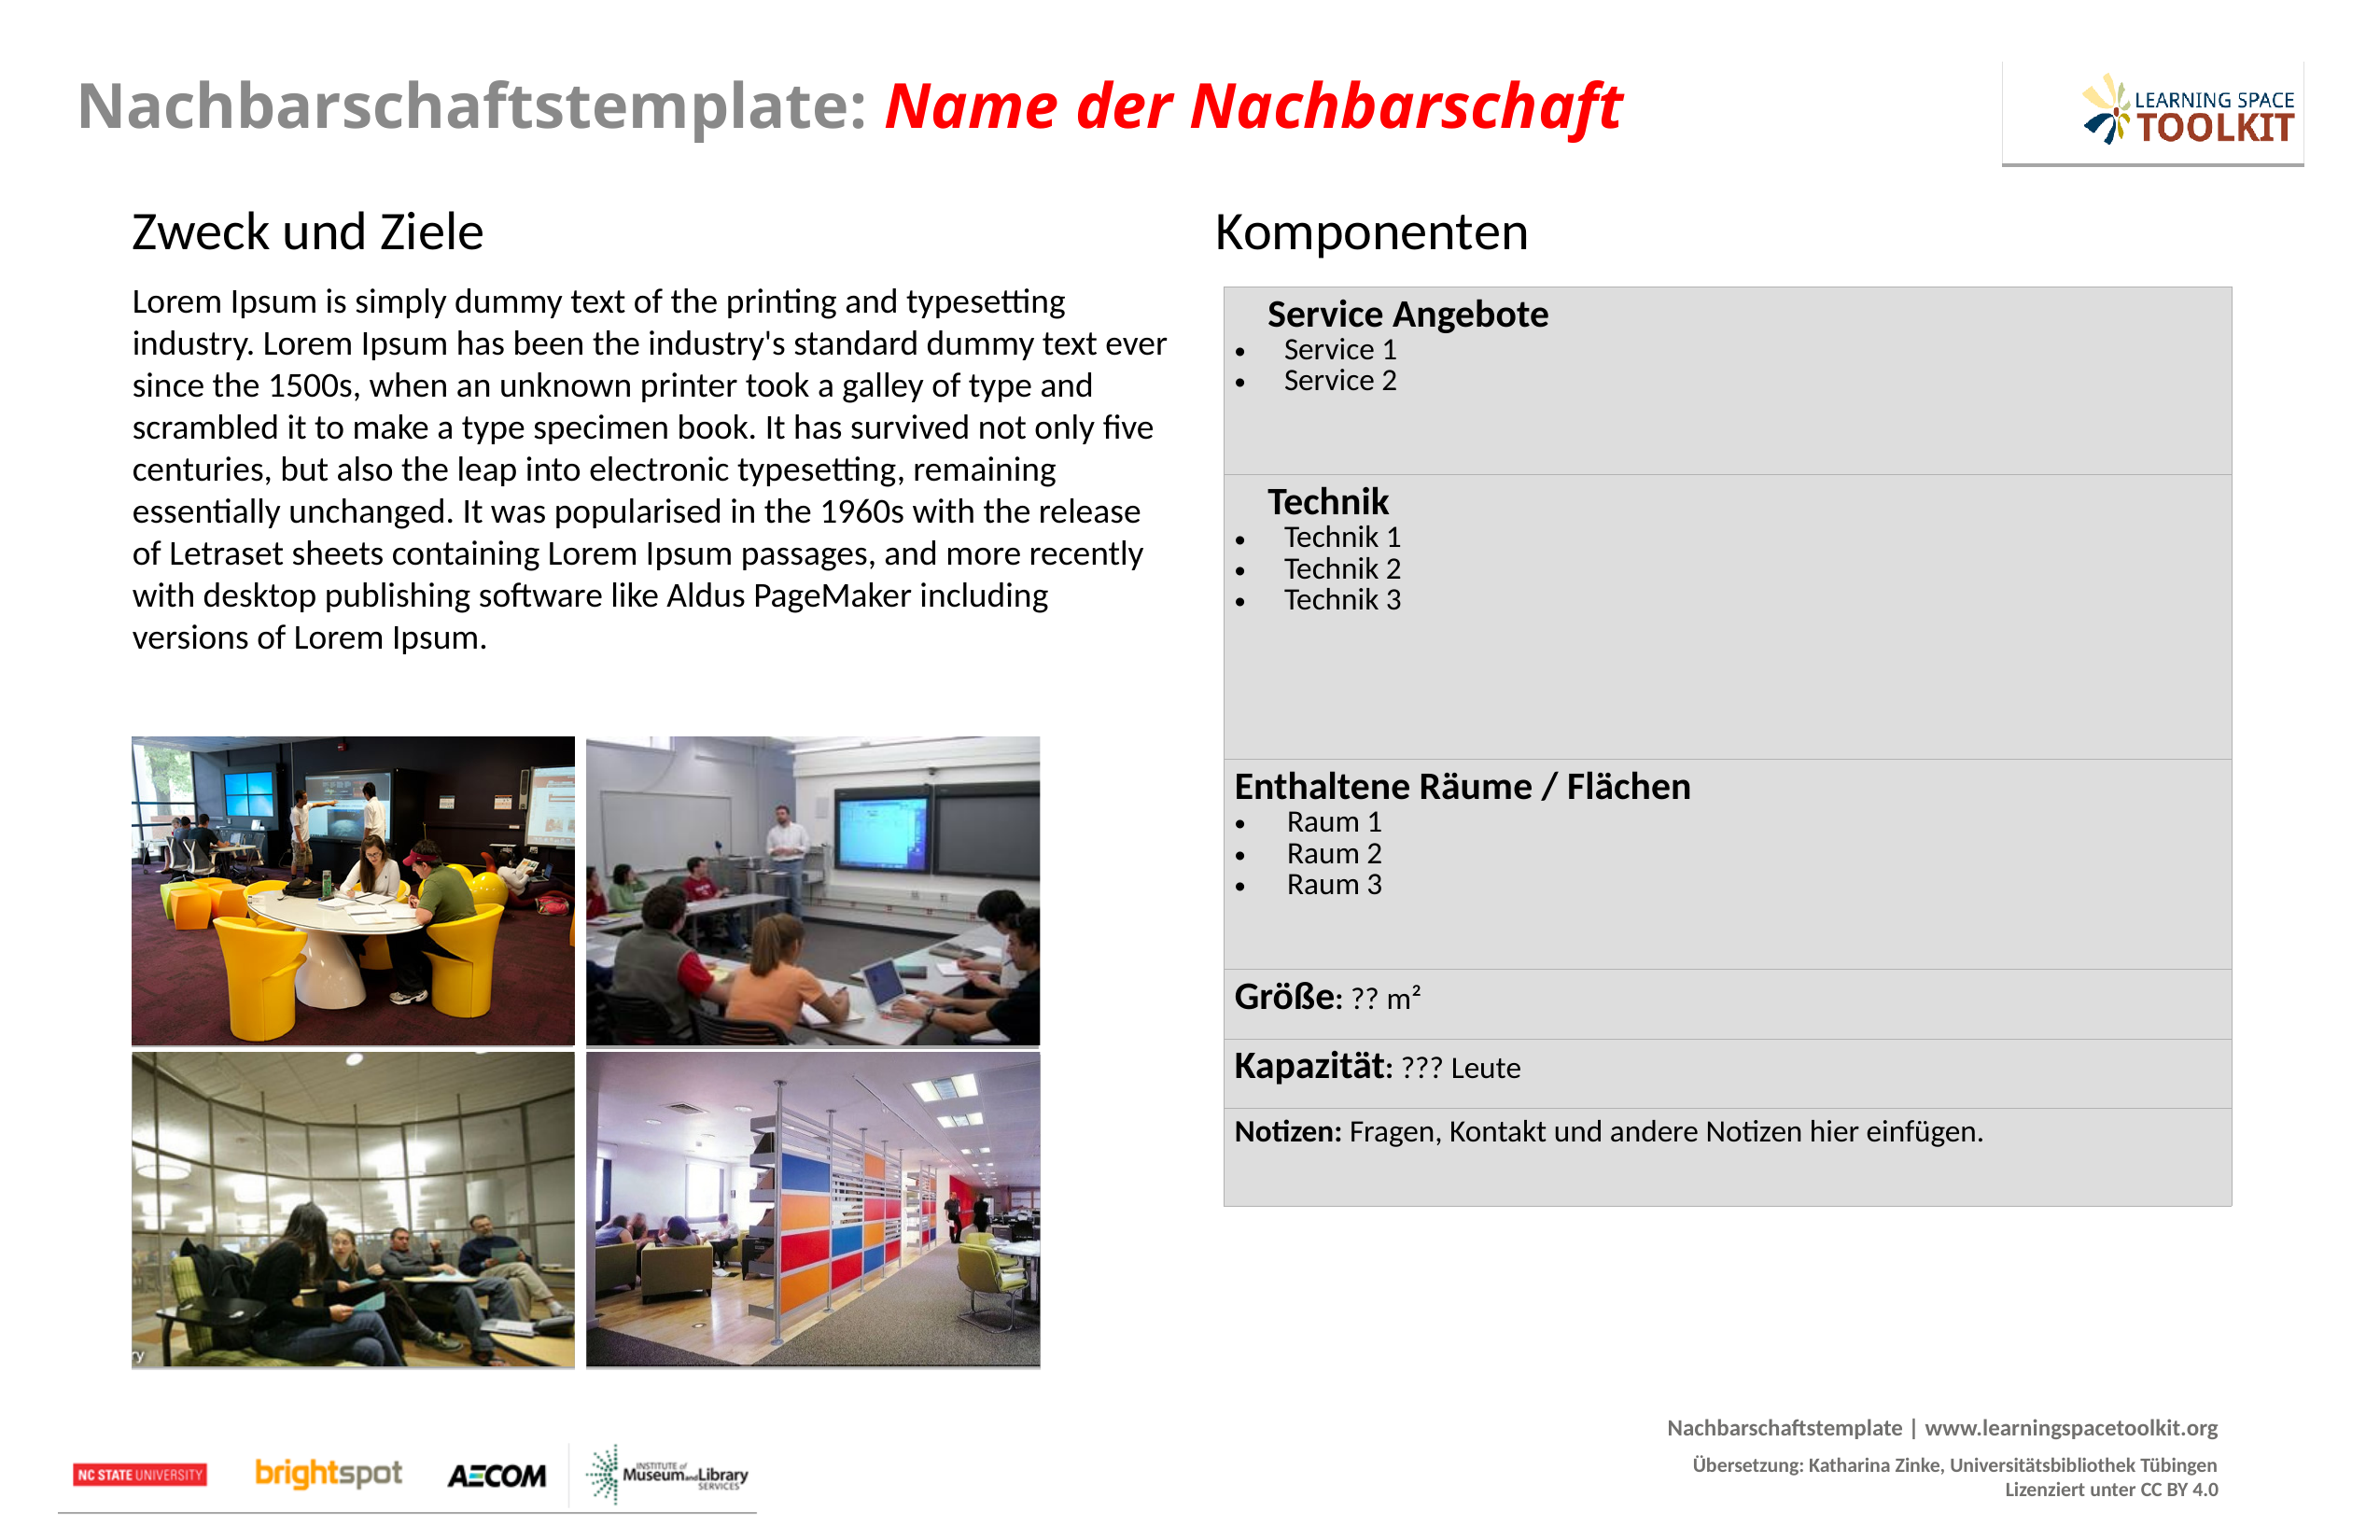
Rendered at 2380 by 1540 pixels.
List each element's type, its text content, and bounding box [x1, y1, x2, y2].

text_box Nachbarschaftstemplate: Name der Nachbarschaft [75, 65, 2302, 171]
table_cell Kapazität: ??? Leute [1225, 1040, 2232, 1108]
picture [586, 736, 1041, 1045]
table_cell Notizen: Fragen, Kontakt und andere Notizen hier einfügen. [1225, 1109, 2232, 1206]
table_cell Enthaltene Räume / Flächen Raum 1 Raum 2 Raum 3 [1225, 760, 2232, 969]
table_cell Größe: ?? m² [1225, 970, 2232, 1039]
picture [132, 1052, 575, 1367]
text_box Zweck und Ziele [118, 188, 1113, 271]
table_header Service Angebote Service 1 Service 2 [1225, 287, 2232, 474]
table_cell Technik Technik 1 Technik 2 Technik 3 [1225, 475, 2232, 759]
text_box Komponenten [1201, 188, 2198, 272]
text_box Nachbarschaftstemplate | www.learningspacetoolkit.org Übersetzung: Katharina Zinke, Universitätsbibliothek Tübingen Lizenziert unter CC BY 4.0 [1653, 1405, 2289, 1508]
picture [58, 1432, 759, 1512]
picture [586, 1052, 1041, 1367]
text_box Lorem Ipsum is simply dummy text of the printing and typesetting industry. Lorem Ipsum has been the industry's standard dummy text ever since the 1500s, when an unknown printer took a galley of type and scrambled it to make a type specimen book. It has survived not only five centuries, but also the leap into electronic typesetting, remaining essentially unchanged. It was popularised in the 1960s with the release of Letraset sheets containing Lorem Ipsum passages, and more recently with desktop publishing software like Aldus PageMaker including versions of Lorem Ipsum. [118, 271, 1189, 667]
picture [132, 736, 575, 1045]
